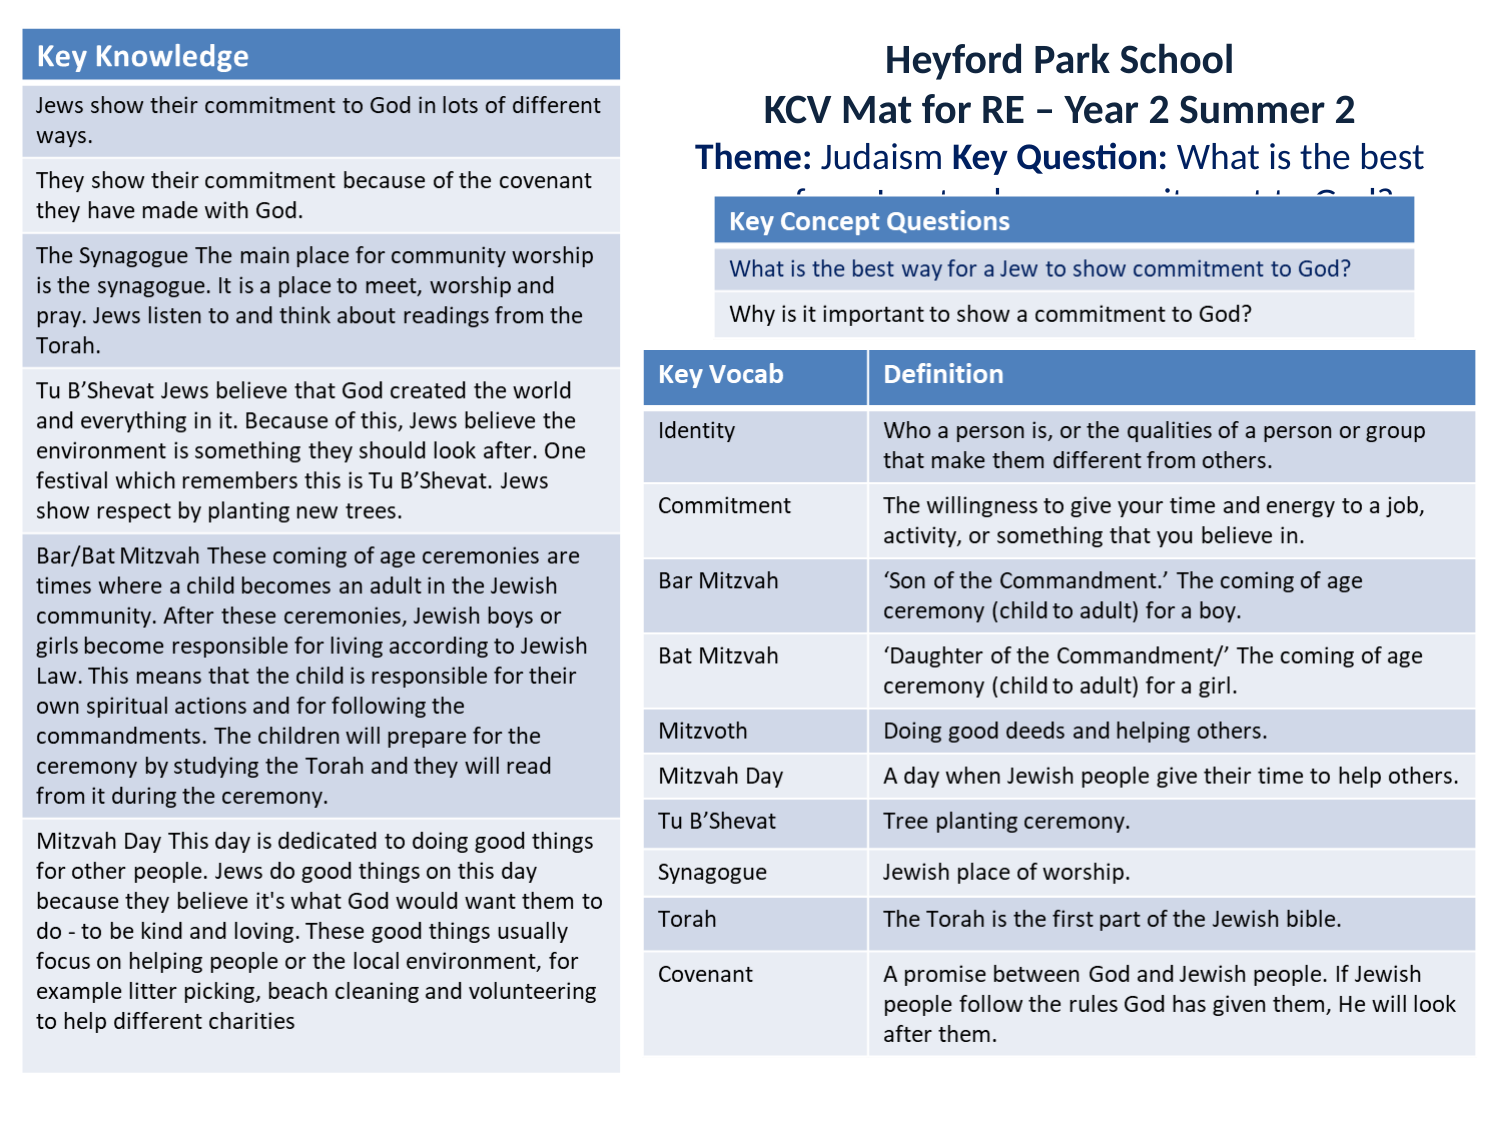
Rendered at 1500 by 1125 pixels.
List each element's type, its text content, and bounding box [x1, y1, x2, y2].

picture [642, 349, 1477, 1064]
title Heyford Park School KCV Mat for RE – Year 2 Summer 2 Theme: Judaism Key Question: What is the best way for a Jew to show commitment to God? [670, 24, 1450, 164]
picture [713, 195, 1416, 344]
picture [21, 25, 622, 1074]
